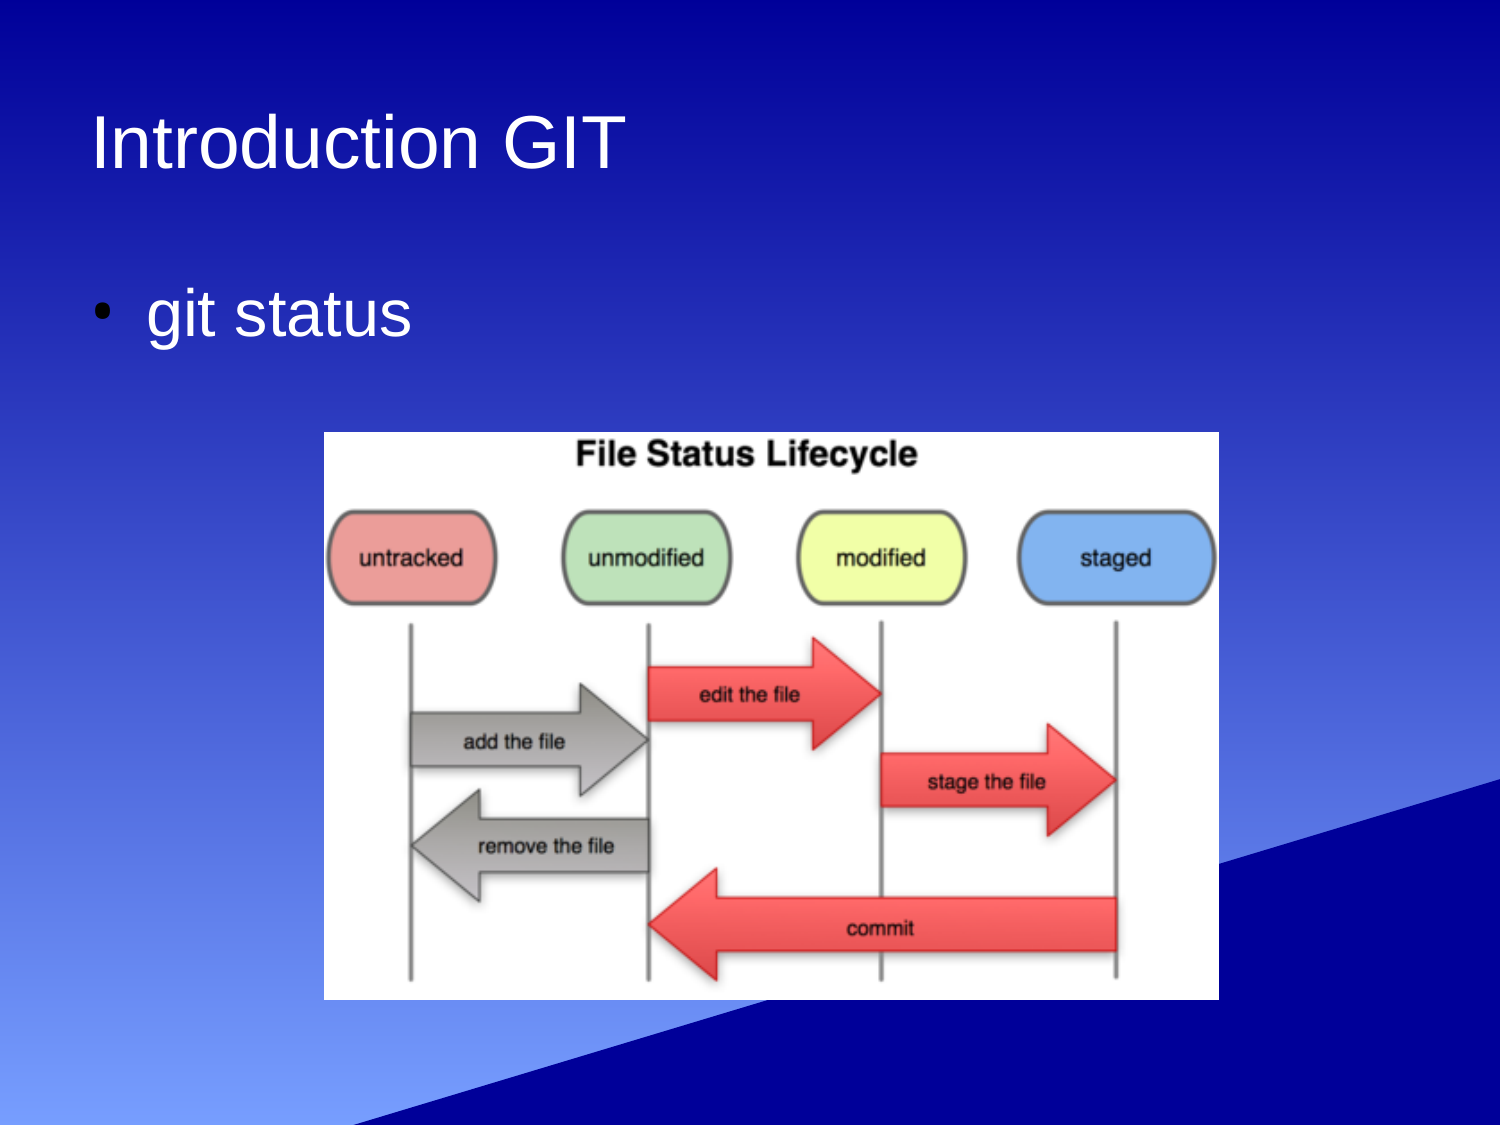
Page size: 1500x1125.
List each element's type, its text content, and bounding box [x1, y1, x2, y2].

picture [324, 432, 1219, 1000]
list git status [75, 262, 1426, 1005]
title Introduction GIT [75, 45, 1426, 233]
